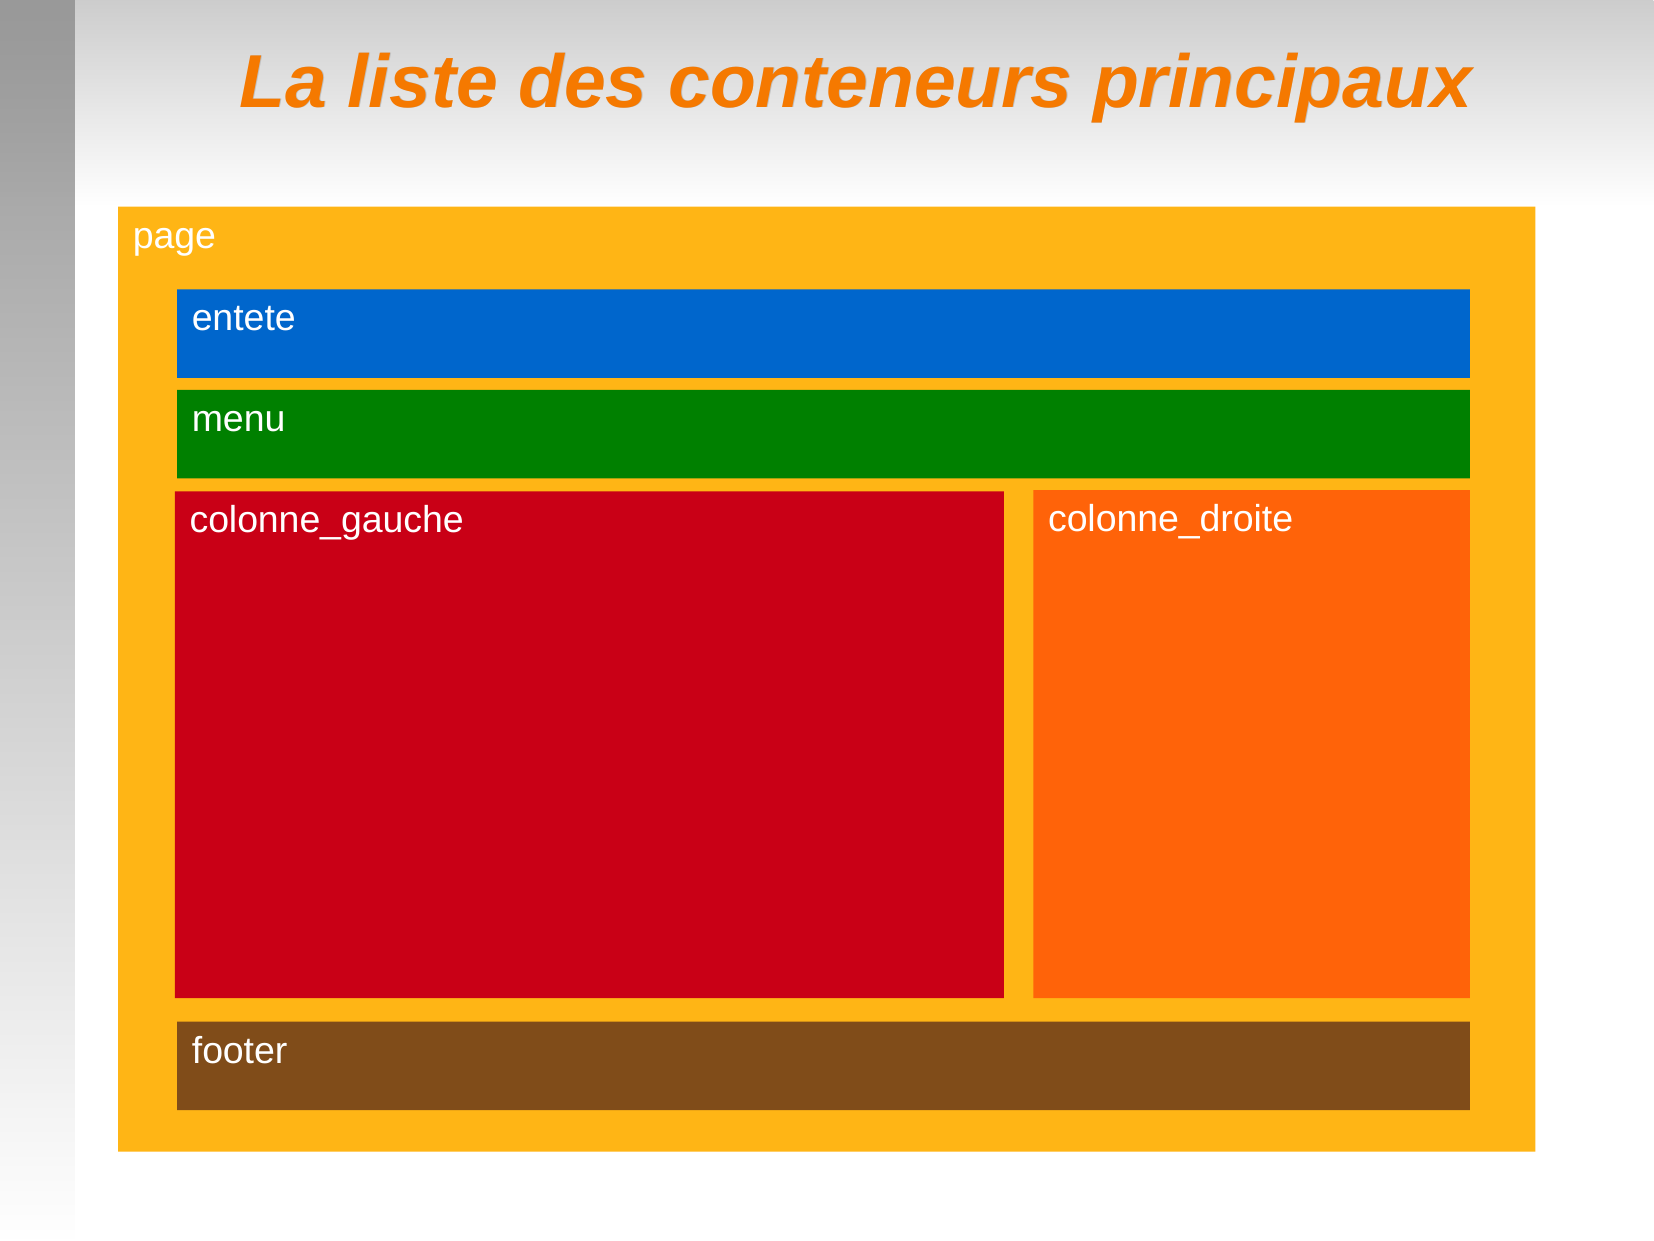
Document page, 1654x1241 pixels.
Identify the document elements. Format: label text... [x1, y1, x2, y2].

text_box footer [177, 1021, 1470, 1111]
text_box colonne_droite [1033, 490, 1470, 999]
text_box menu [177, 389, 1470, 479]
text_box colonne_gauche [174, 491, 1004, 999]
text_box page [118, 206, 1536, 1152]
text_box entete [177, 289, 1470, 378]
title La liste des conteneurs principaux [59, 0, 1654, 163]
